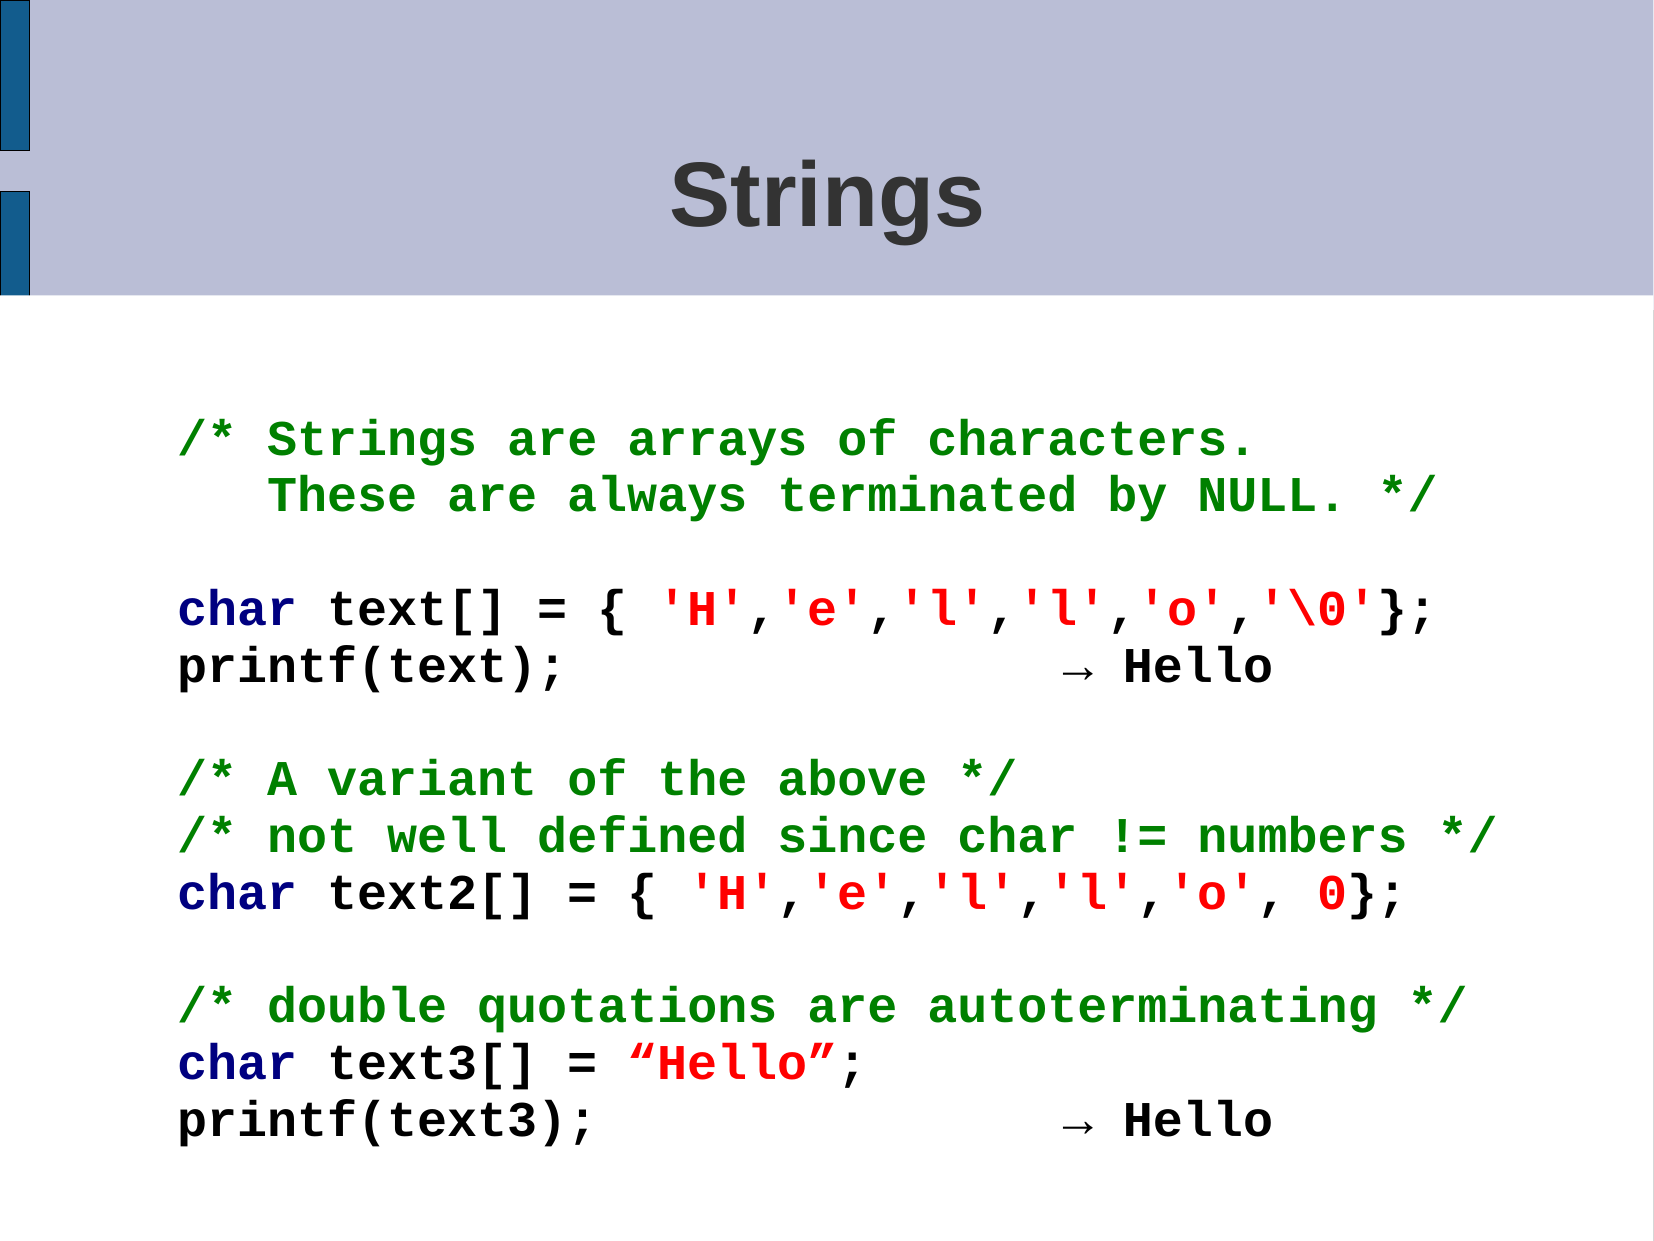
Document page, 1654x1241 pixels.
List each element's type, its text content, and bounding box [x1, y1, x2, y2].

text_box /* Strings are arrays of characters. These are always terminated by NULL. */ char text[] = { 'H','e','l','l','o','\0'}; printf(text); → Hello /* A variant of the above */ /* not well defined since char != numbers */ char text2[] = { 'H','e','l','l','o', 0}; /* double quotations are autoterminating */ char text3[] = “Hello”; printf(text3); → Hello [0, 295, 1654, 1241]
title Strings [121, 91, 1534, 295]
